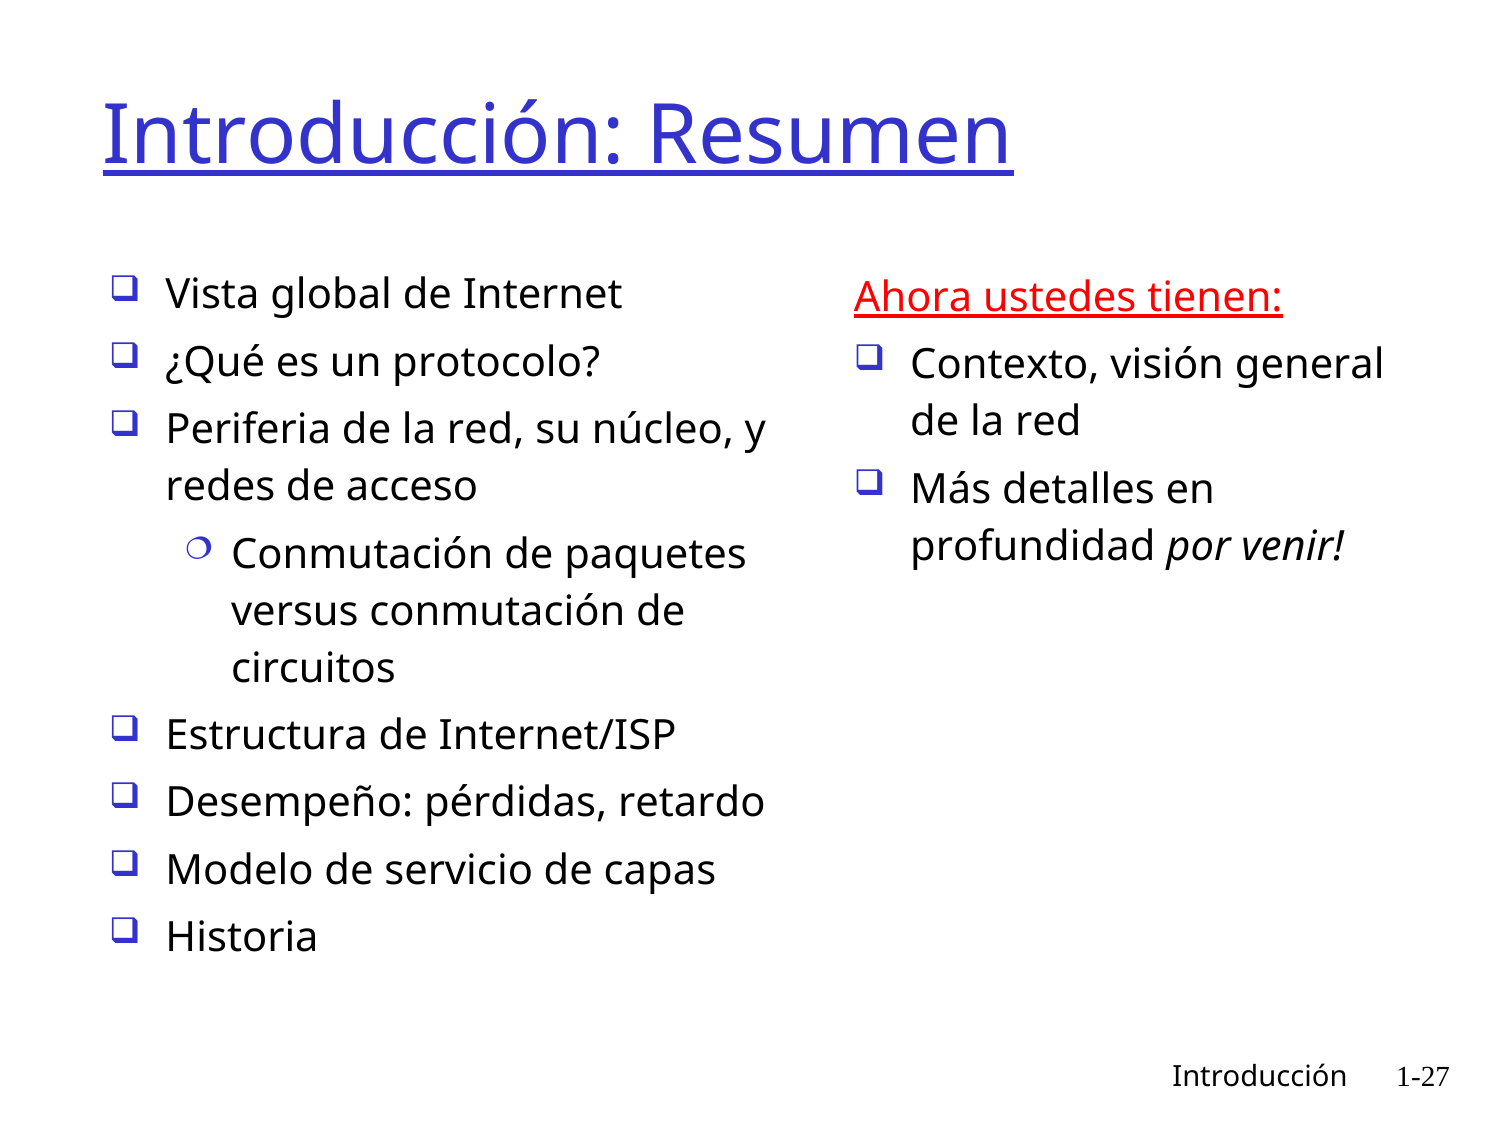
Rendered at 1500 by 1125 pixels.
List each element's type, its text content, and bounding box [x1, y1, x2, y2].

list Vista global de Internet ¿Qué es un protocolo? Periferia de la red, su núcleo, y redes de acceso Conmutación de paquetes versus conmutación de circuitos Estructura de Internet/ISP Desempeño: pérdidas, retardo Modelo de servicio de capas Historia [94, 256, 814, 1052]
list Ahora ustedes tienen: Contexto, visión general de la red Más detalles en profundidad por venir! [838, 259, 1450, 1022]
title Introducción: Resumen [87, 37, 1363, 225]
text_box 1-<number> [1362, 1050, 1466, 1125]
text_box Introducción [887, 1050, 1362, 1125]
